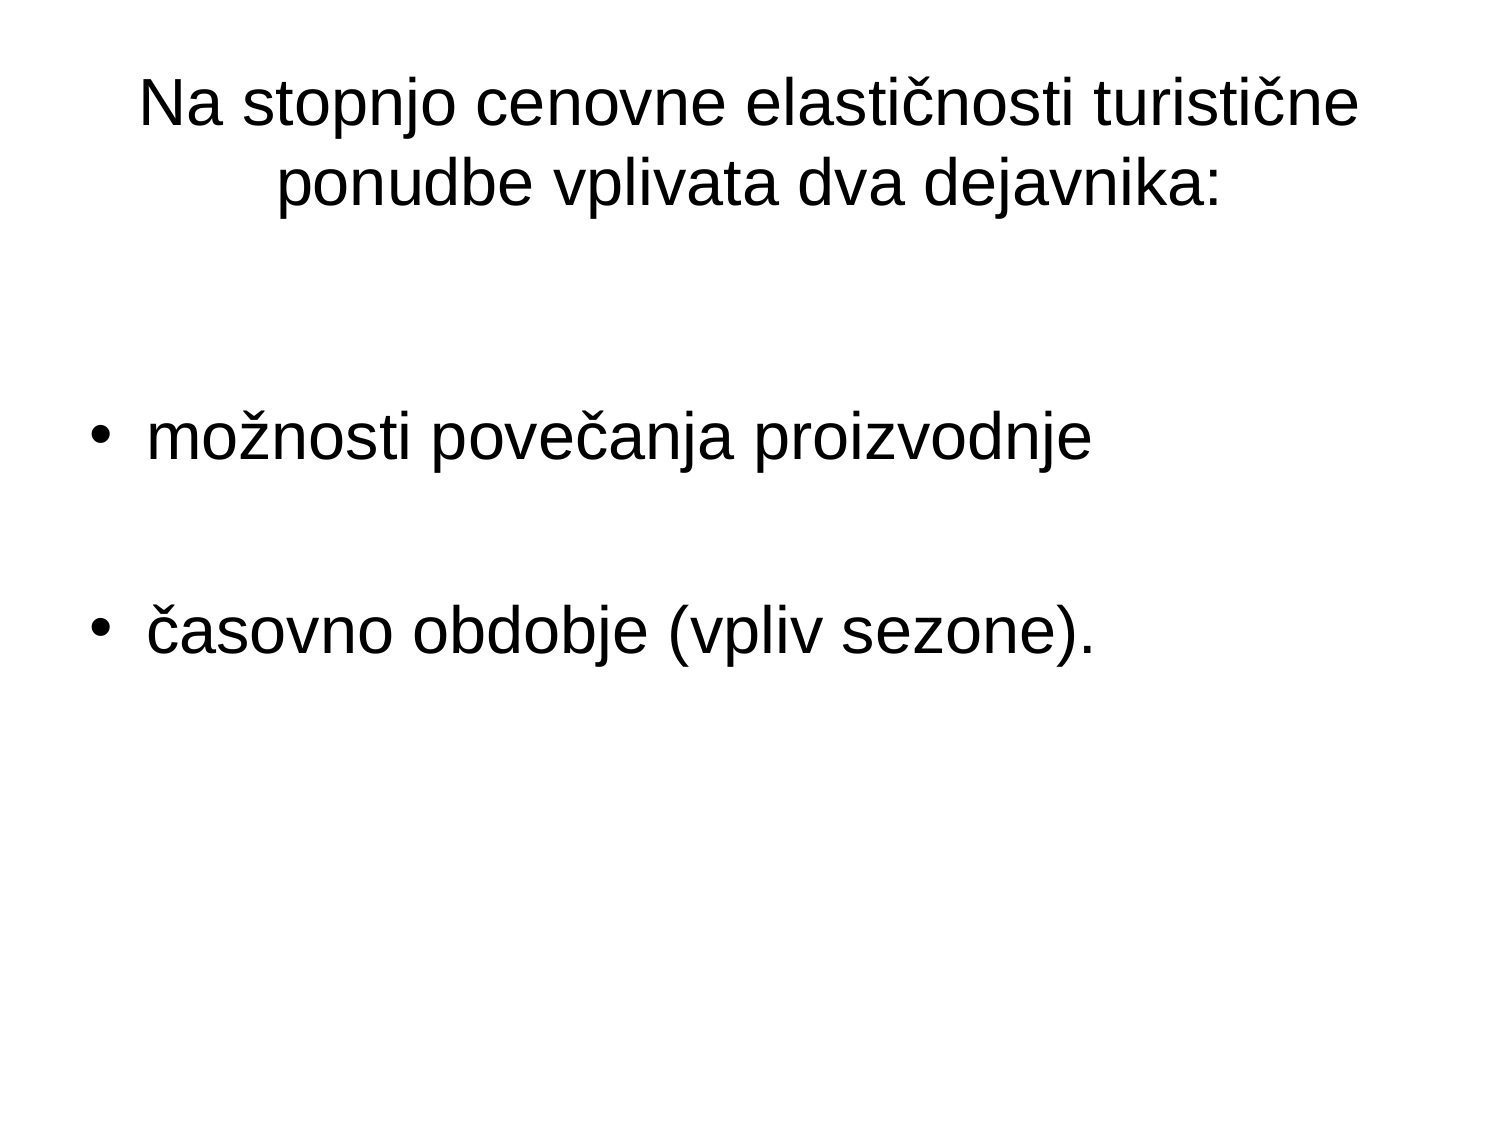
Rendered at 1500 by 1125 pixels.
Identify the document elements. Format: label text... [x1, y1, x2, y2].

title Na stopnjo cenovne elastičnosti turistične ponudbe vplivata dva dejavnika: [75, 45, 1426, 233]
list možnosti povečanja proizvodnje časovno obdobje (vpliv sezone). [75, 385, 1426, 1005]
